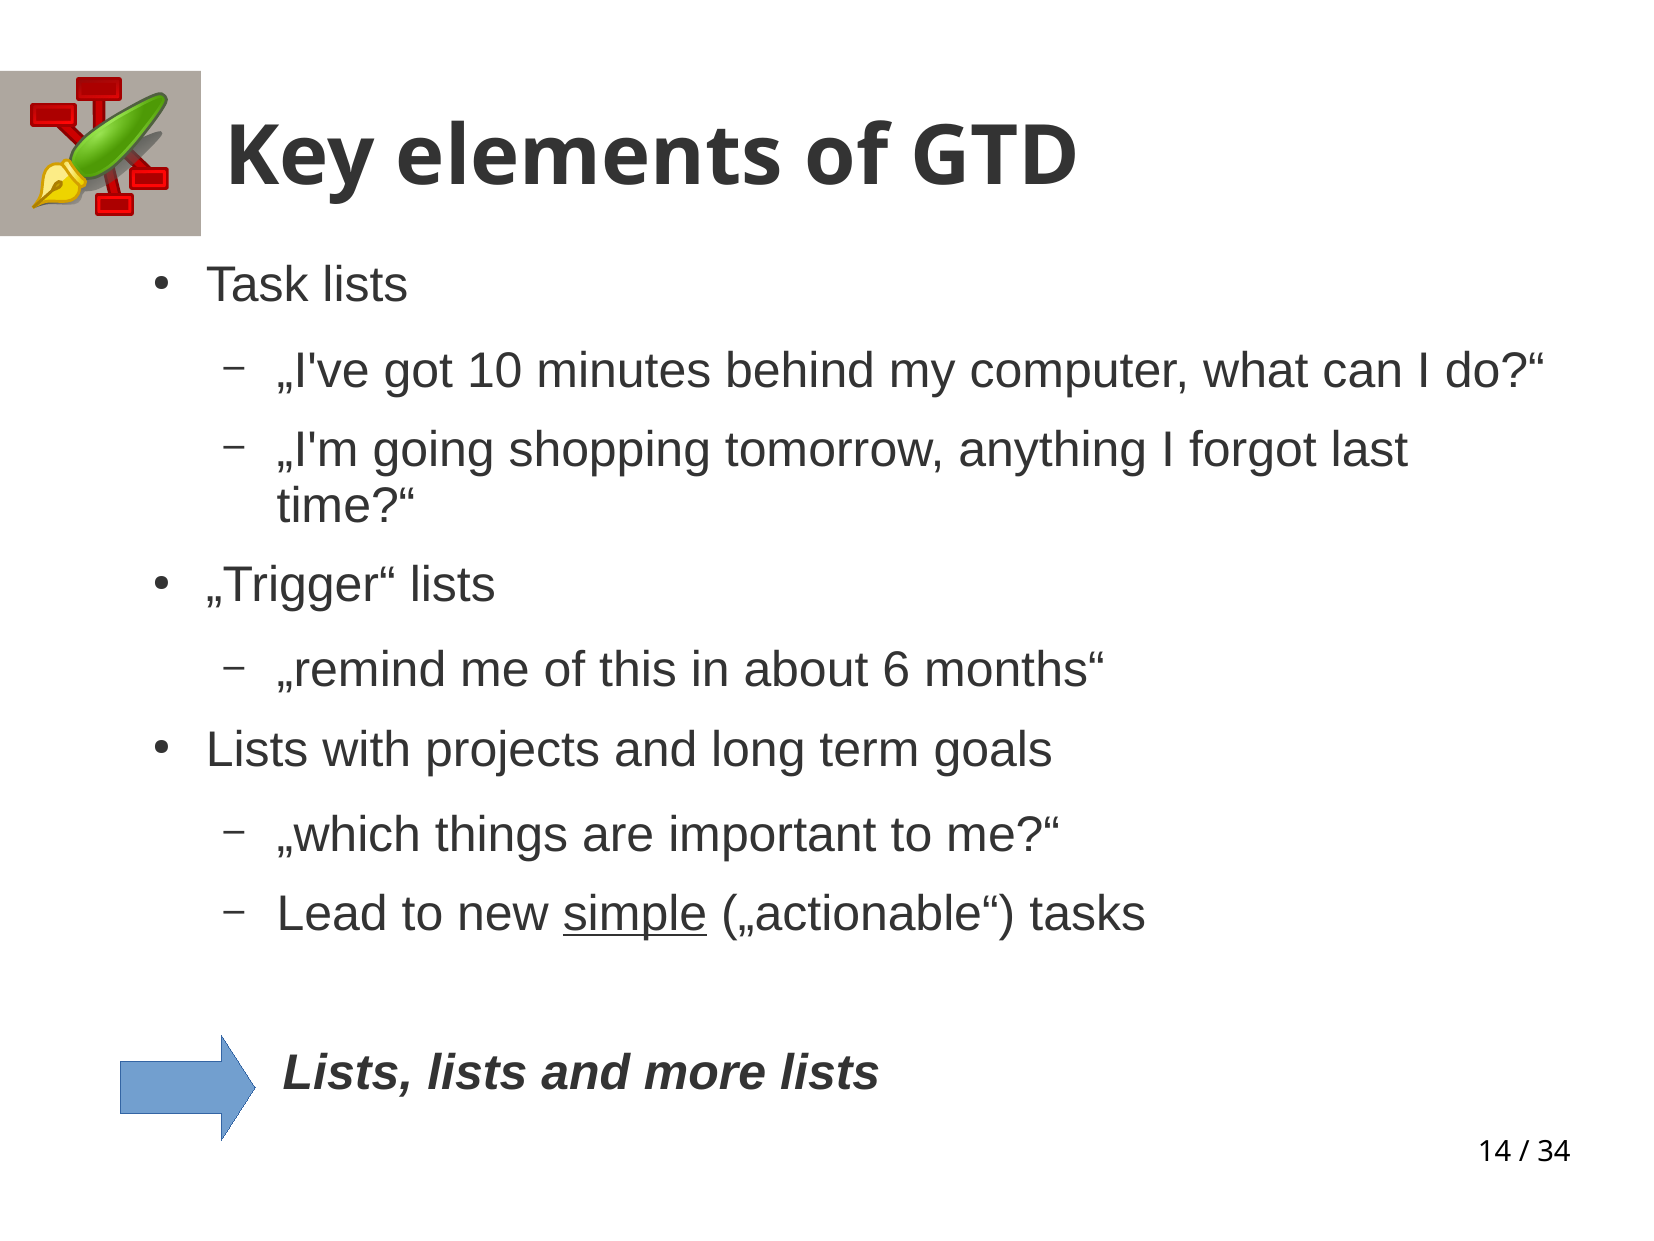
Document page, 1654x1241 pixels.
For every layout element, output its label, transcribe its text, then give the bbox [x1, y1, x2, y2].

text_box [120, 1035, 256, 1141]
list Task lists „I've got 10 minutes behind my computer, what can I do?“ „I'm going shopping tomorrow, anything I forgot last time?“ „Trigger“ lists „remind me of this in about 6 months“ Lists with projects and long term goals „which things are important to me?“ Lead to new simple („actionable“) tasks Lists, lists and more lists [135, 256, 1553, 976]
title Key elements of GTD [224, 47, 1571, 257]
